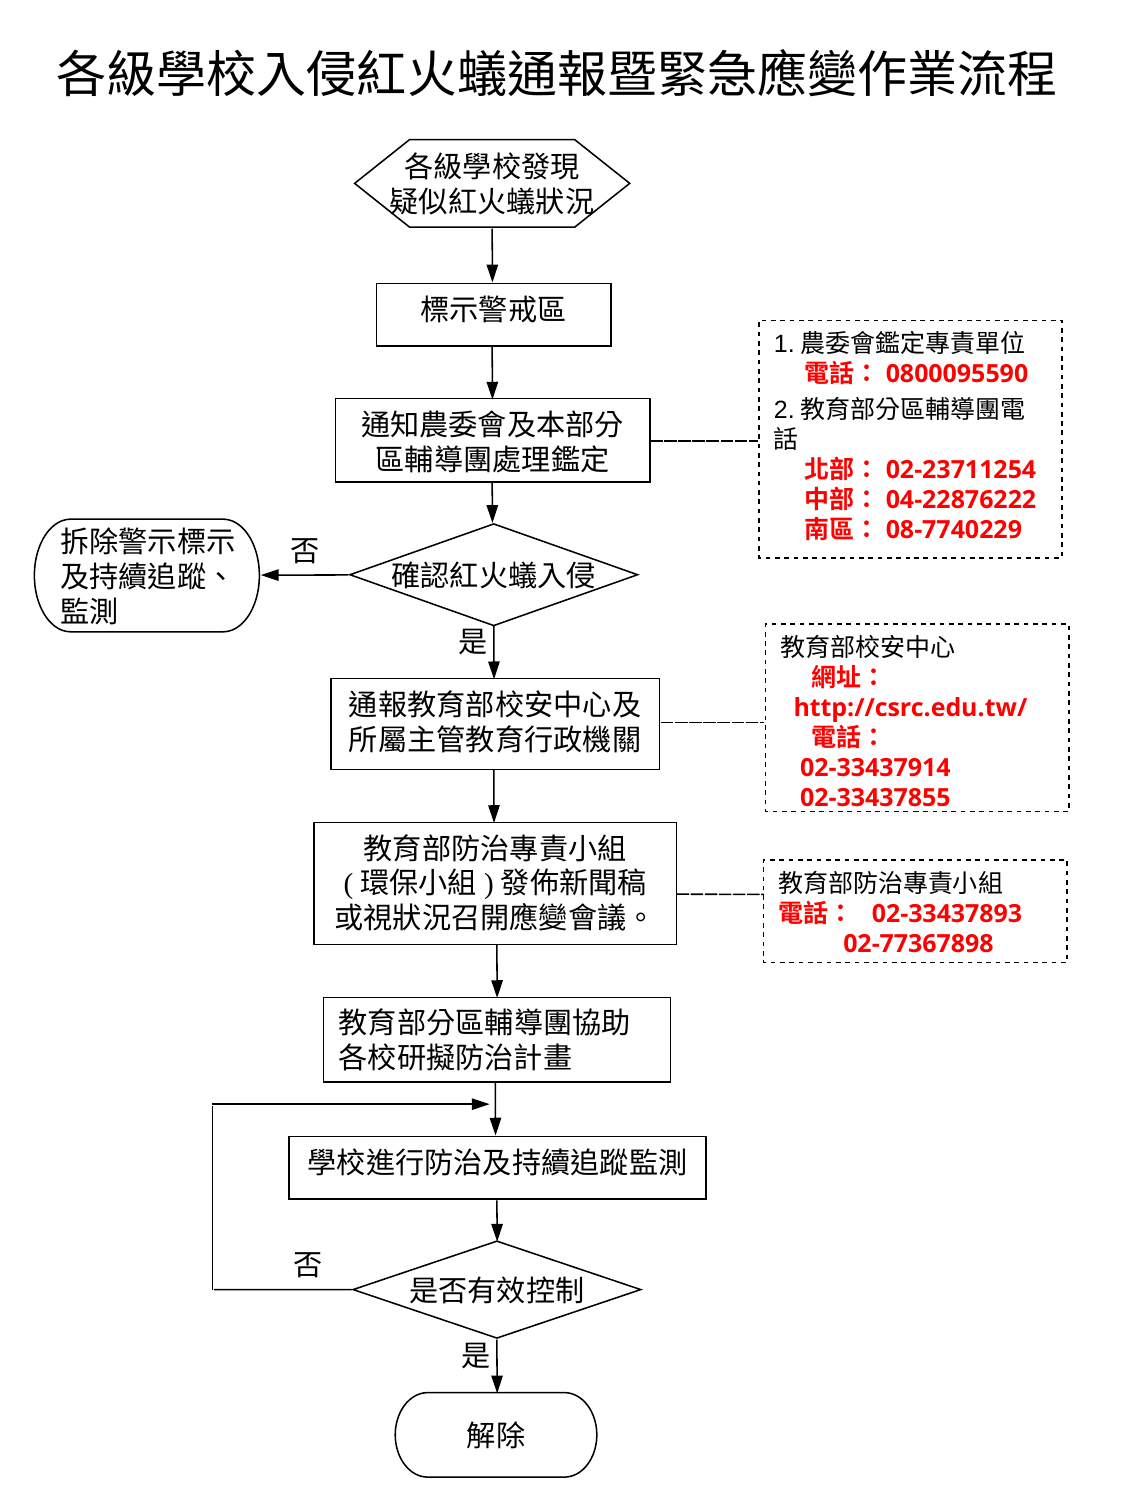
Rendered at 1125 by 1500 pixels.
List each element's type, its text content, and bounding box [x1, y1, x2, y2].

text_box 各級學校發現 疑似紅火蟻狀況 [354, 139, 630, 228]
text_box 是否有效控制 [353, 1241, 641, 1339]
text_box 解除 [395, 1392, 597, 1478]
text_box 拆除警示標示 及持續追蹤、 監測 [34, 519, 260, 632]
text_box 1.農委會鑑定專責單位 電話：0800095590 2.教育部分區輔導團電話 北部：02-23711254 中部：04-22876222 南區：08-7740229 [758, 320, 1062, 558]
text_box 教育部防治專責小組 (環保小組)發佈新聞稿 或視狀況召開應變會議。 [314, 822, 677, 945]
text_box 教育部防治專責小組 電話： 02-33437893 02-77367898 [763, 859, 1068, 963]
text_box 是 [446, 1330, 495, 1381]
text_box 教育部分區輔導團協助各校研擬防治計畫 [323, 997, 671, 1082]
text_box 通報教育部校安中心及所屬主管教育行政機關 [331, 678, 660, 770]
text_box 通知農委會及本部分區輔導團處理鑑定 [335, 398, 651, 482]
text_box 學校進行防治及持續追蹤監測 [289, 1136, 707, 1199]
text_box 各級學校入侵紅火蟻通報暨緊急應變作業流程 [37, 35, 1088, 111]
text_box 否 [278, 1238, 337, 1288]
text_box 確認紅火蟻入侵 [350, 523, 638, 626]
text_box 教育部校安中心 網址： http://csrc.edu.tw/ 電話： 02-33437914 02-33437855 [765, 623, 1069, 812]
text_box 否 [275, 524, 334, 574]
text_box 標示警戒區 [376, 283, 611, 346]
text_box 是 [443, 616, 492, 667]
